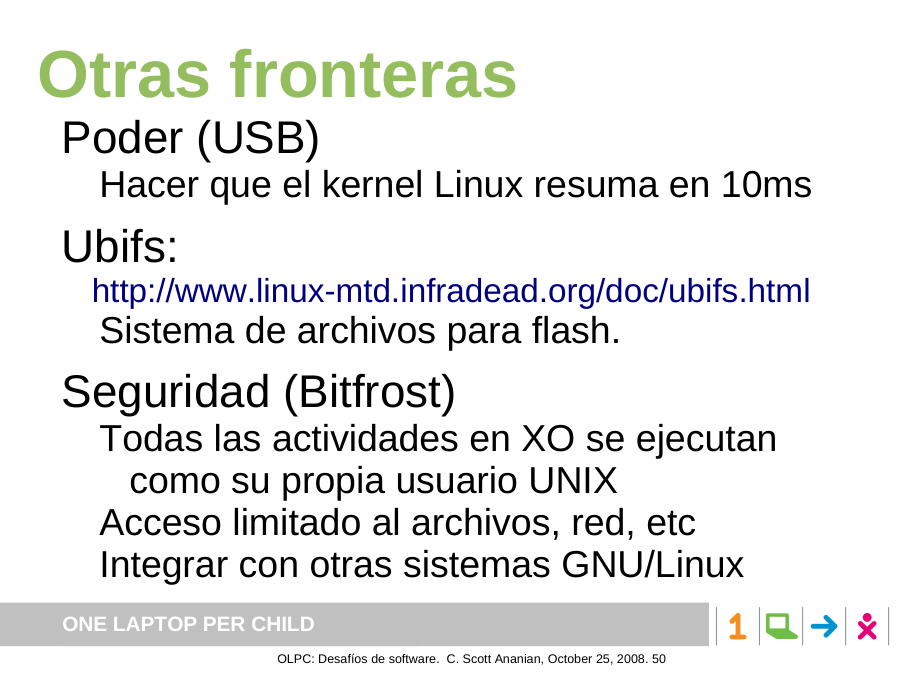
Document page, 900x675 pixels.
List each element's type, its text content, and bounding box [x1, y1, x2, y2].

picture [844, 598, 898, 655]
title Otras fronteras [37, 37, 856, 211]
list Poder (USB) Hacer que el kernel Linux resuma en 10ms Ubifs: http://www.linux-mtd.infradead.org/doc/ubifs.html Sistema de archivos para flash. Seguridad (Bitfrost) Todas las actividades en XO se ejecutan como su propia usuario UNIX Acceso limitado al archivos, red, etc Integrar con otras sistemas GNU/Linux [61, 112, 844, 675]
